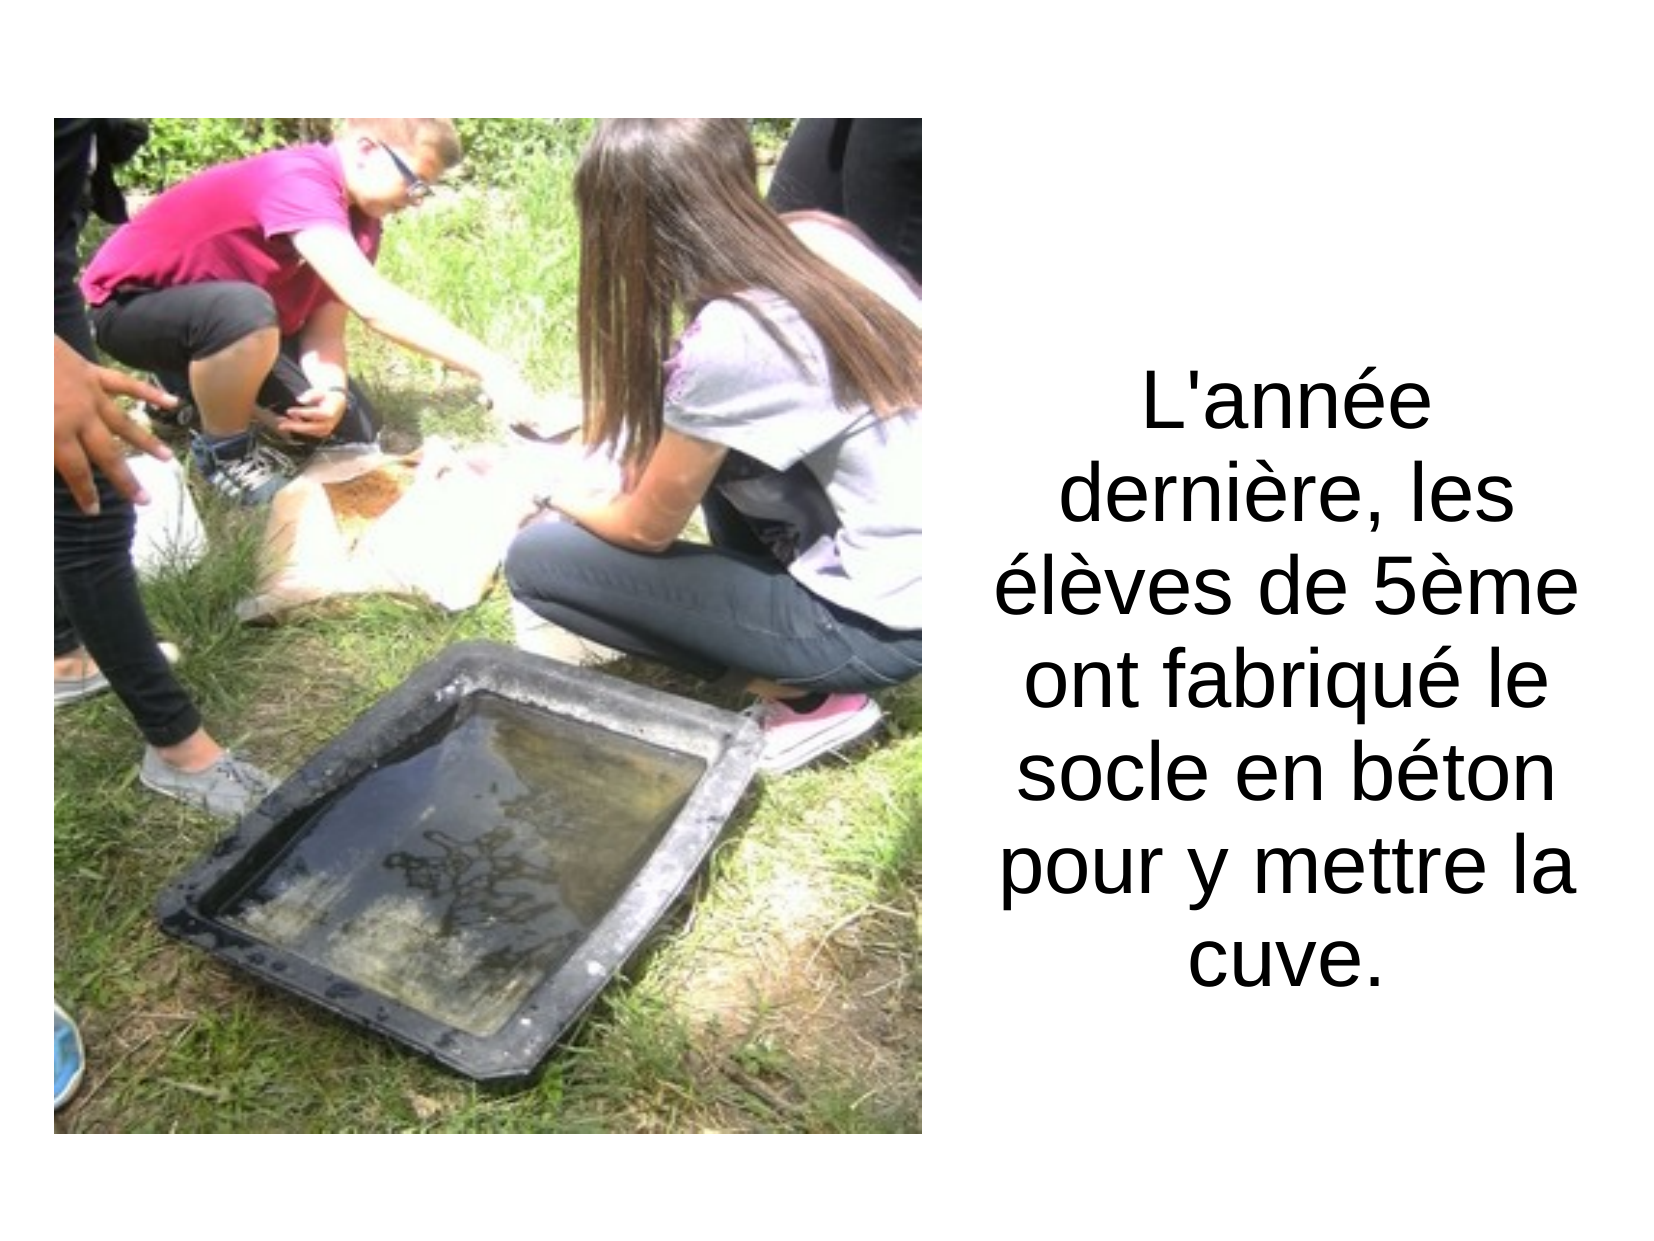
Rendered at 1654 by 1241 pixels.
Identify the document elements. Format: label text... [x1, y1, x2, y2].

picture [54, 118, 922, 1134]
title L'année dernière, les élèves de 5ème ont fabriqué le socle en béton pour y mettre la cuve. [968, 223, 1607, 1134]
